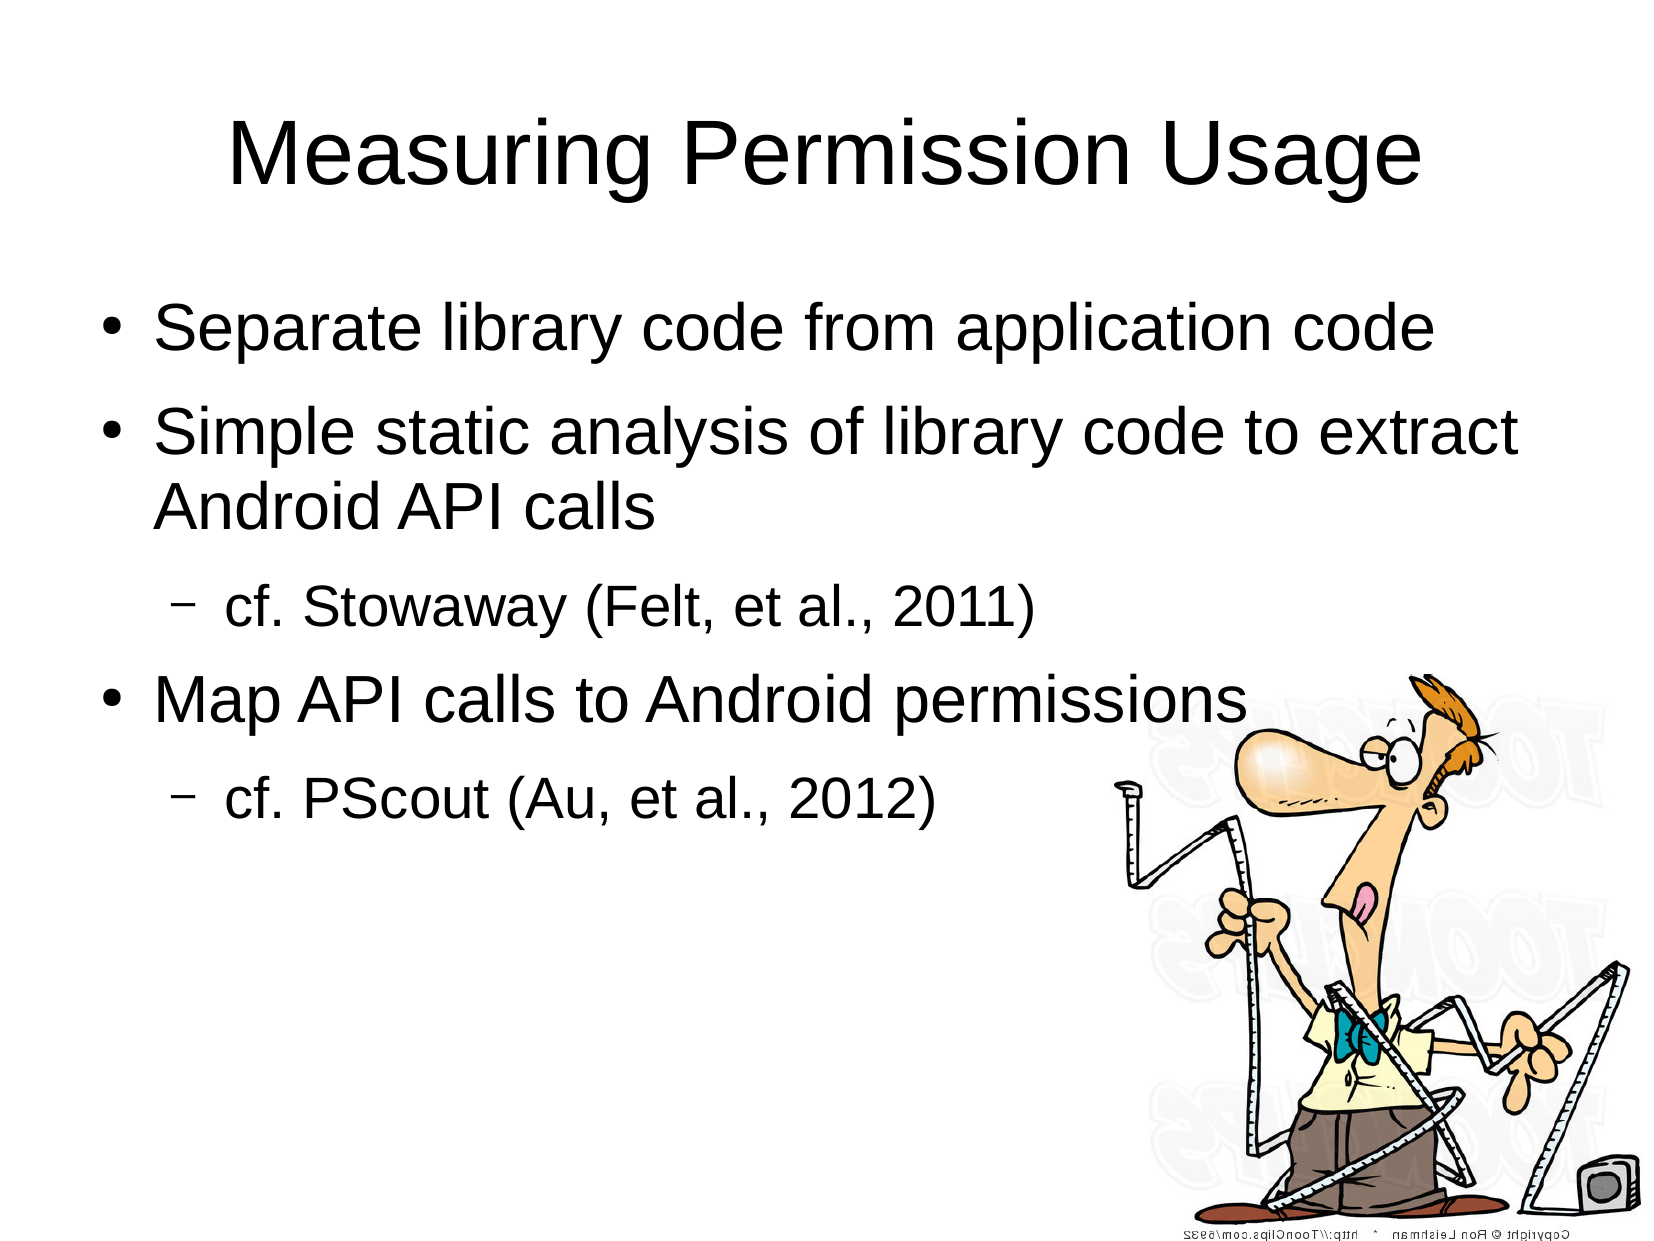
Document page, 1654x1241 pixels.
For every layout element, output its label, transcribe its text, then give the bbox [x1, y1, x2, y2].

title Measuring Permission Usage [82, 49, 1571, 257]
list Separate library code from application code Simple static analysis of library code to extract Android API calls cf. Stowaway (Felt, et al., 2011) Map API calls to Android permissions cf. PScout (Au, et al., 2012) [82, 290, 1538, 1010]
picture [1103, 674, 1653, 1241]
